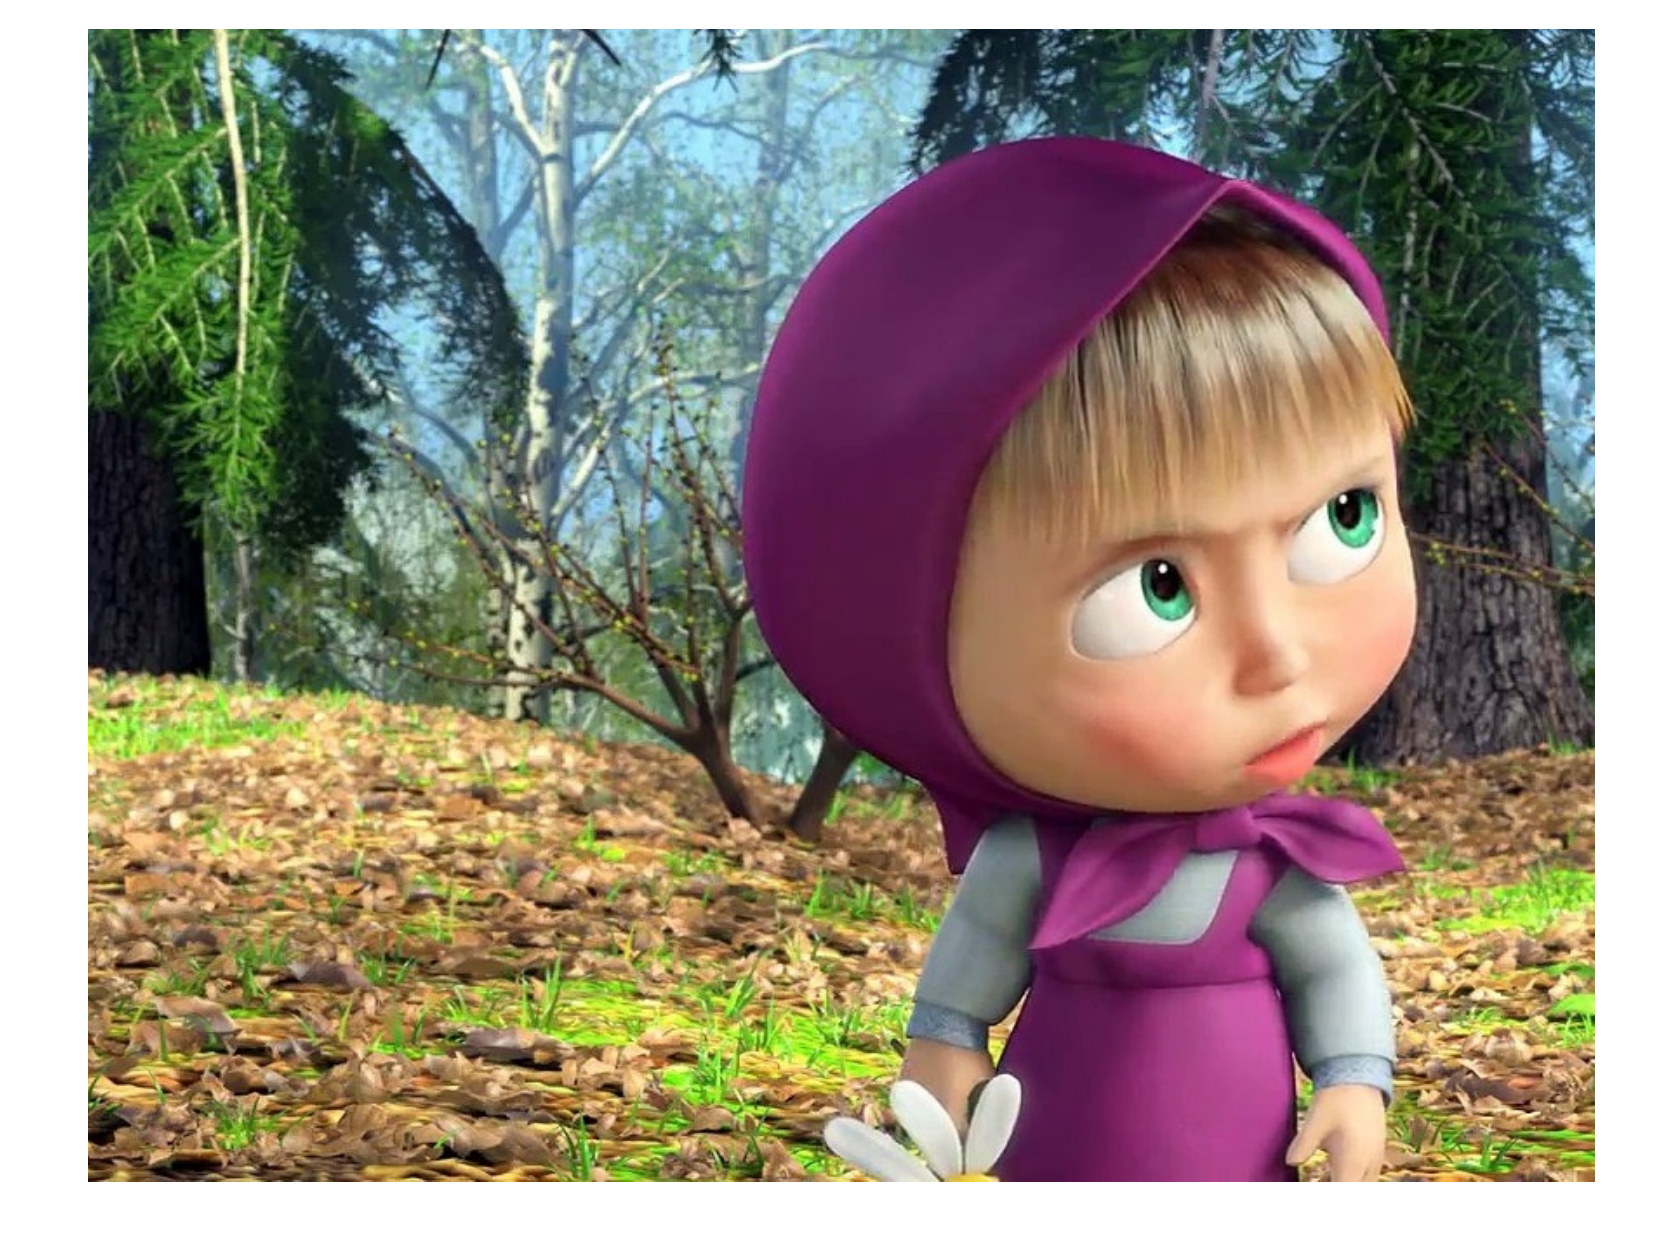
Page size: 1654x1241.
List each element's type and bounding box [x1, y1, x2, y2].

picture [88, 29, 1595, 1182]
